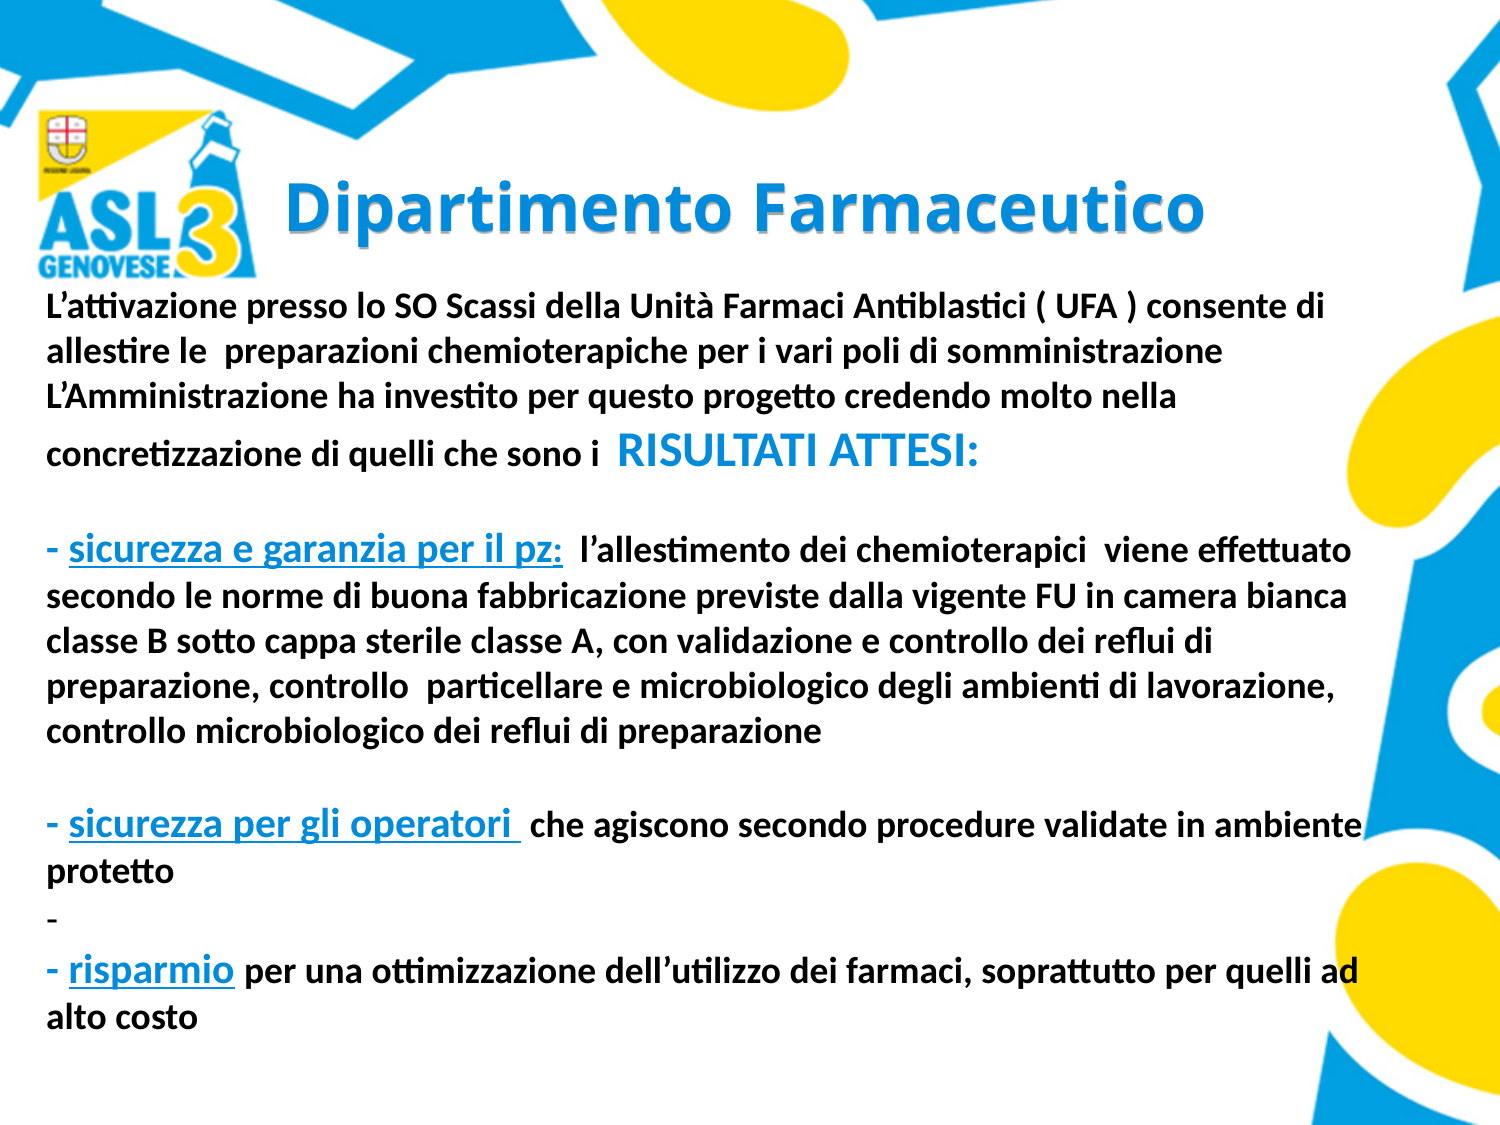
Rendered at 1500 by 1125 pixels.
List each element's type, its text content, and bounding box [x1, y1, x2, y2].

text_box L’attivazione presso lo SO Scassi della Unità Farmaci Antiblastici ( UFA ) consente di allestire le preparazioni chemioterapiche per i vari poli di somministrazione L’Amministrazione ha investito per questo progetto credendo molto nella concretizzazione di quelli che sono i RISULTATI ATTESI: - sicurezza e garanzia per il pz: l’allestimento dei chemioterapici viene effettuato secondo le norme di buona fabbricazione previste dalla vigente FU in camera bianca classe B sotto cappa sterile classe A, con validazione e controllo dei reflui di preparazione, controllo particellare e microbiologico degli ambienti di lavorazione, controllo microbiologico dei reflui di preparazione - sicurezza per gli operatori che agiscono secondo procedure validate in ambiente protetto - risparmio per una ottimizzazione dell’utilizzo dei farmaci, soprattutto per quelli ad alto costo [31, 273, 1440, 1085]
title Dipartimento Farmaceutico [268, 157, 1331, 273]
